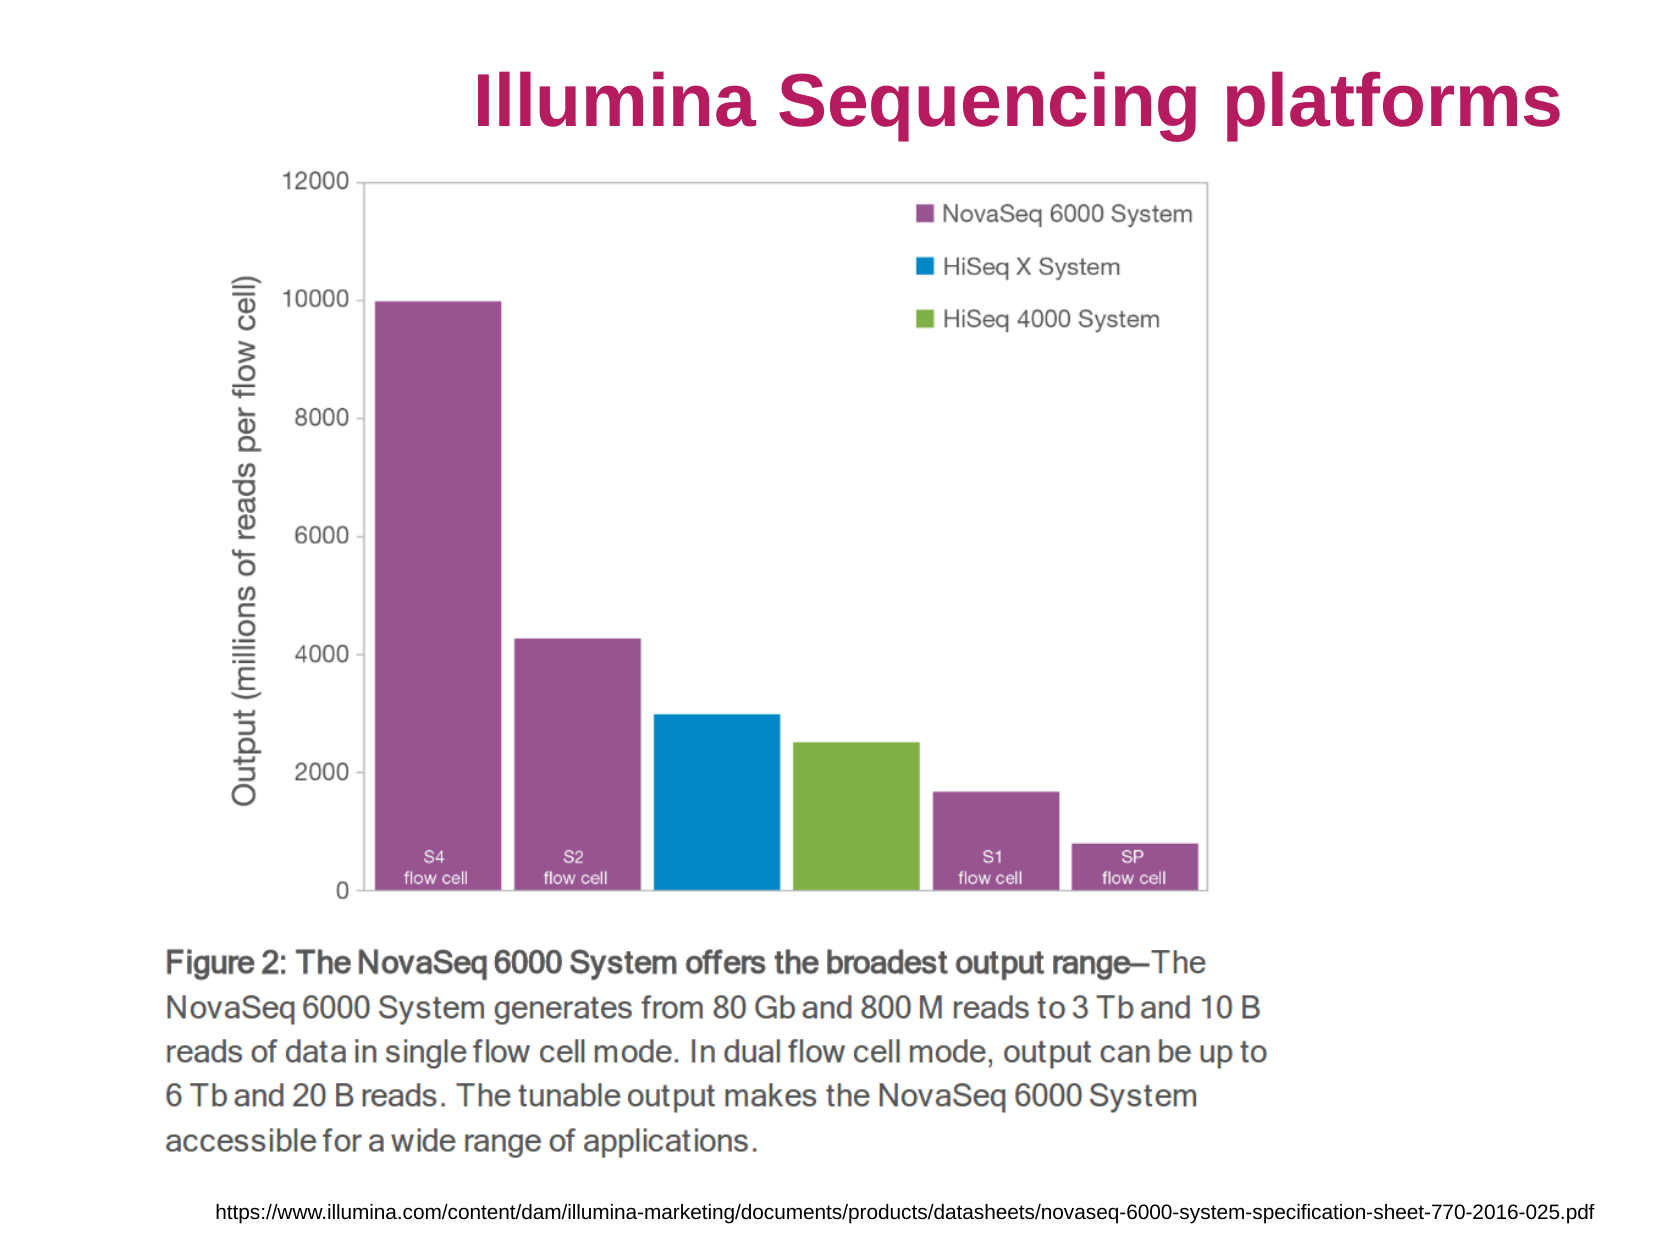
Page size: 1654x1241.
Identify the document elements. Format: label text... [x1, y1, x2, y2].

text_box https://www.illumina.com/content/dam/illumina-marketing/documents/products/datasheets/novaseq-6000-system-specification-sheet-770-2016-025.pdf [200, 1192, 1654, 1241]
text_box Illumina Sequencing platforms [76, 0, 1565, 193]
picture [131, 165, 1300, 1170]
